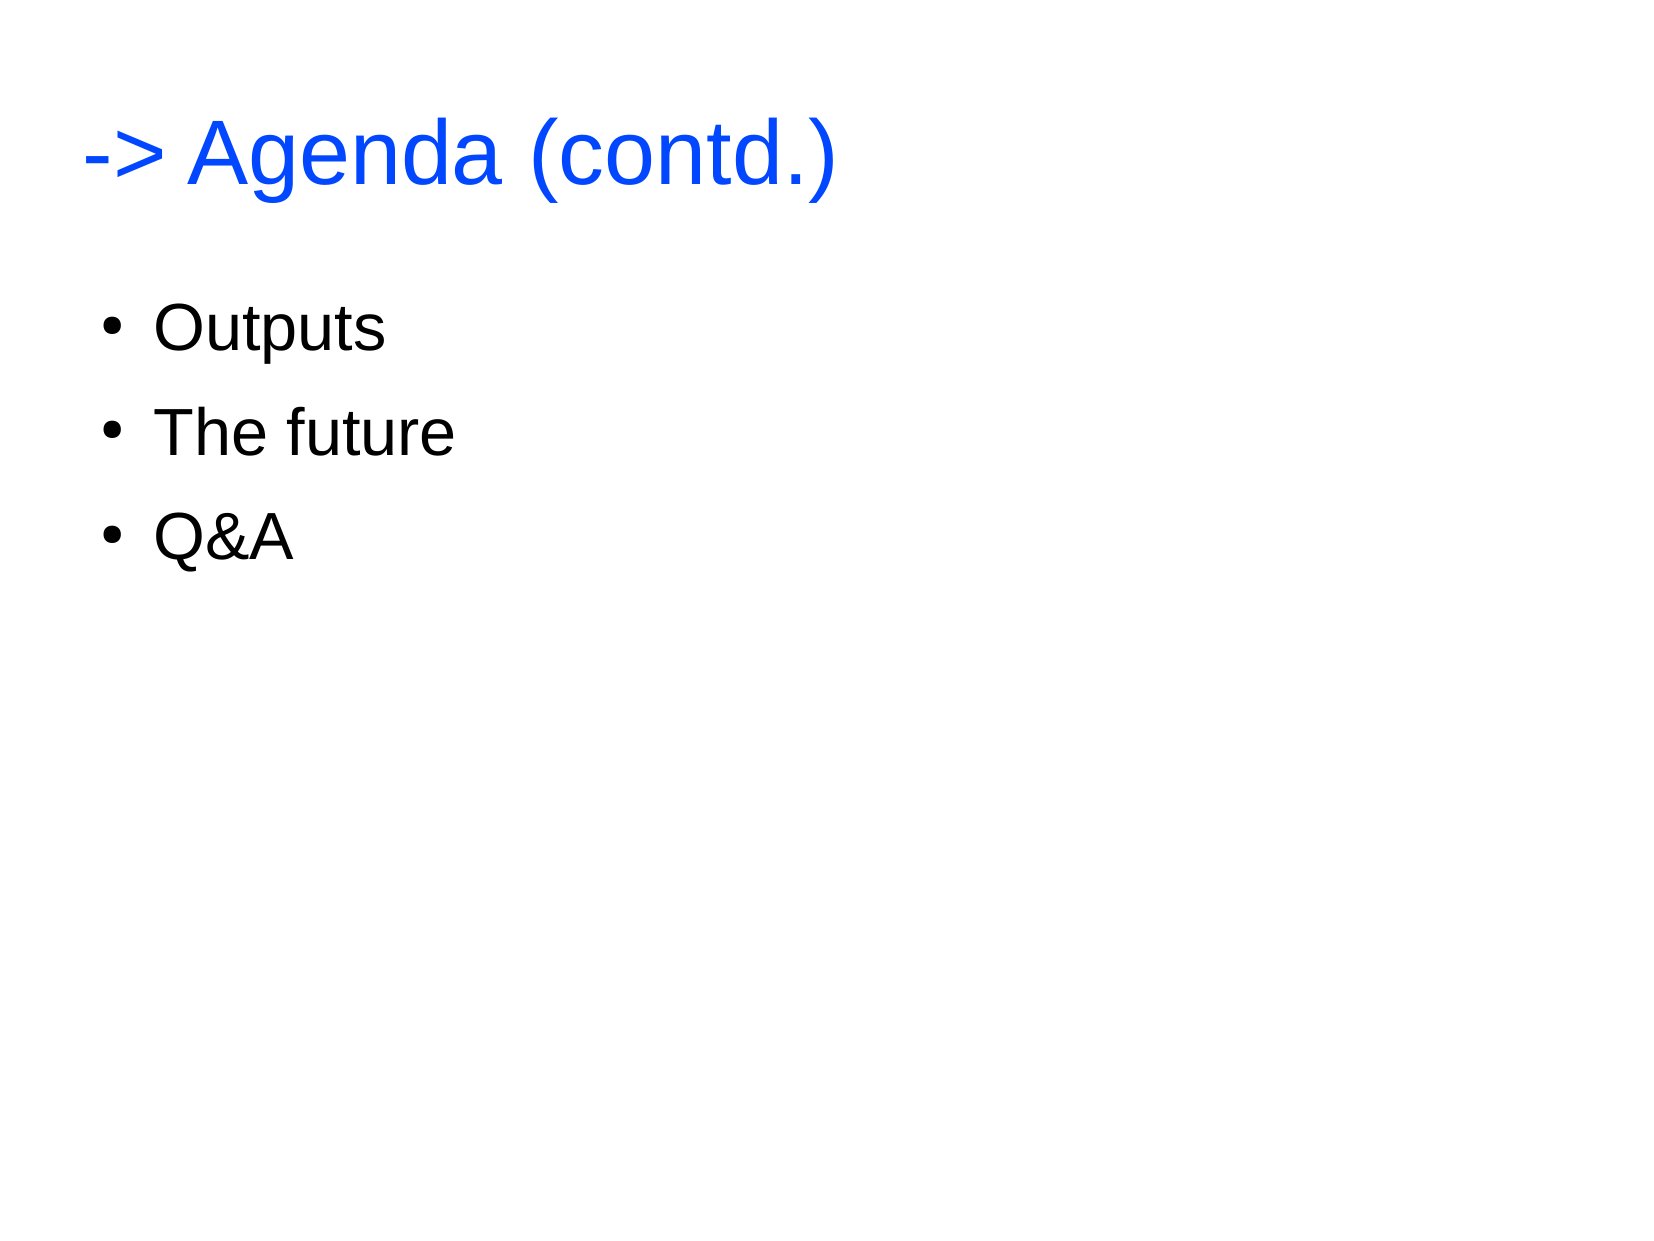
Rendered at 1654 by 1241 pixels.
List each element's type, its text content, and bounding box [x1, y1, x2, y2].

title -> Agenda (contd.) [82, 49, 1571, 257]
list Outputs The future Q&A [82, 290, 1571, 1109]
